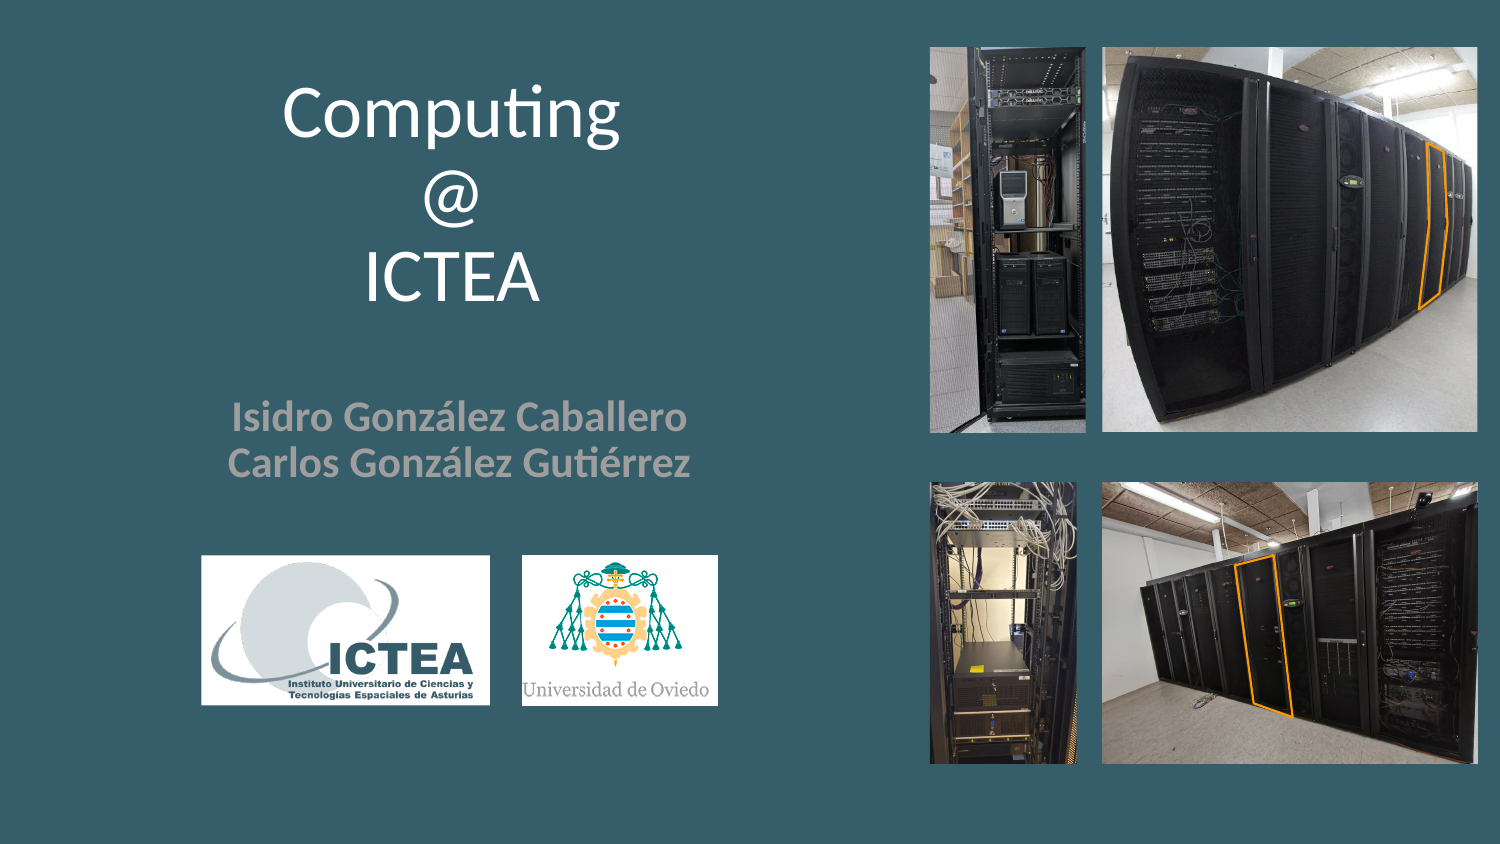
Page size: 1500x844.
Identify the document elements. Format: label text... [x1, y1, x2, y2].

subtitle Isidro González Caballero Carlos González Gutiérrez [15, 355, 904, 550]
picture [929, 47, 1086, 433]
picture [211, 562, 473, 700]
title Computing @ ICTEA [0, 65, 904, 324]
picture [929, 482, 1077, 764]
picture [522, 555, 718, 706]
picture [1102, 47, 1478, 433]
text_box [201, 555, 490, 706]
picture [1102, 482, 1478, 764]
